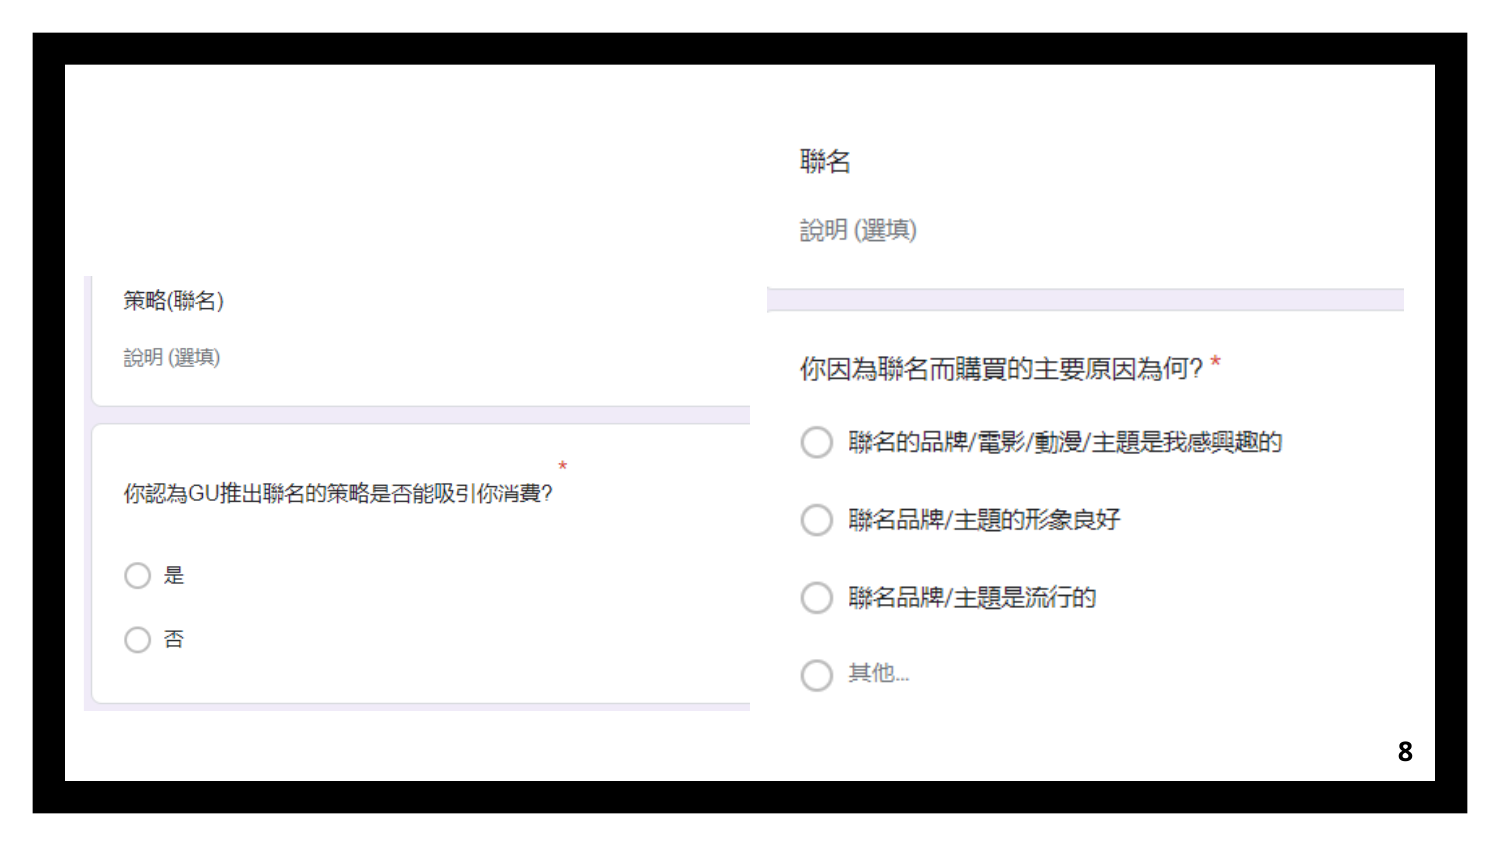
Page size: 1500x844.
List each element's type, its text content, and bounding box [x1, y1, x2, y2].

picture [83, 276, 750, 711]
slide_number <編號> [1338, 720, 1429, 786]
picture [767, 138, 1404, 697]
